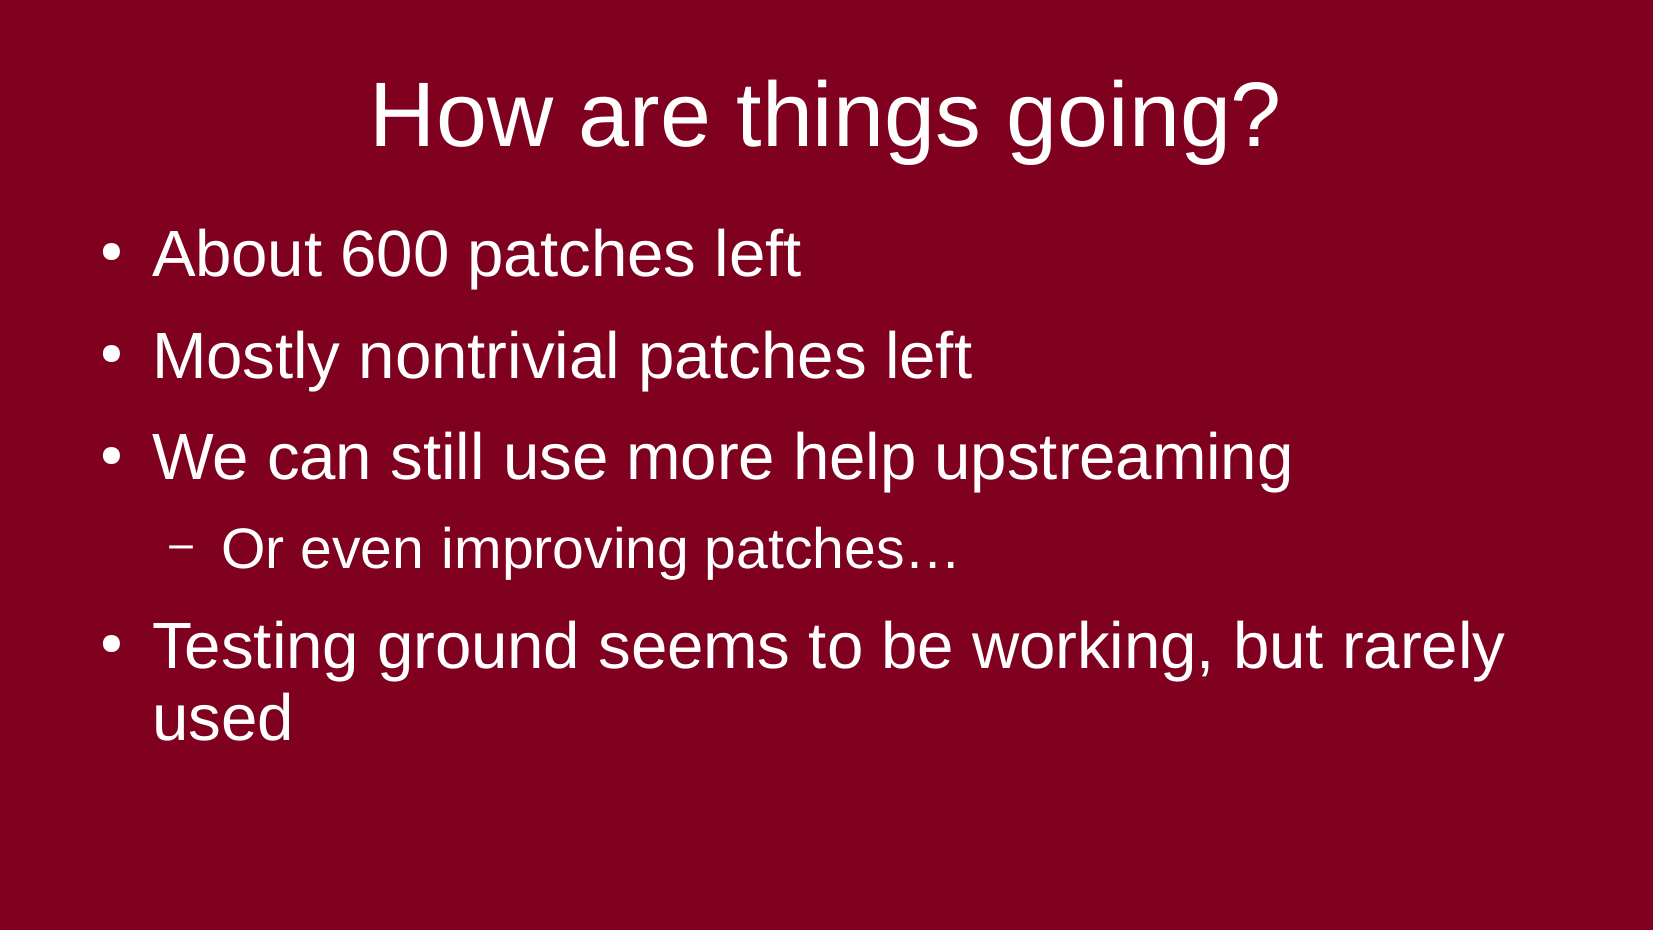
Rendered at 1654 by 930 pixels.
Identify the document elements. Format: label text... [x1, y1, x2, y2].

list About 600 patches left Mostly nontrivial patches left We can still use more help upstreaming Or even improving patches… Testing ground seems to be working, but rarely used [82, 217, 1571, 757]
title How are things going? [82, 37, 1571, 193]
